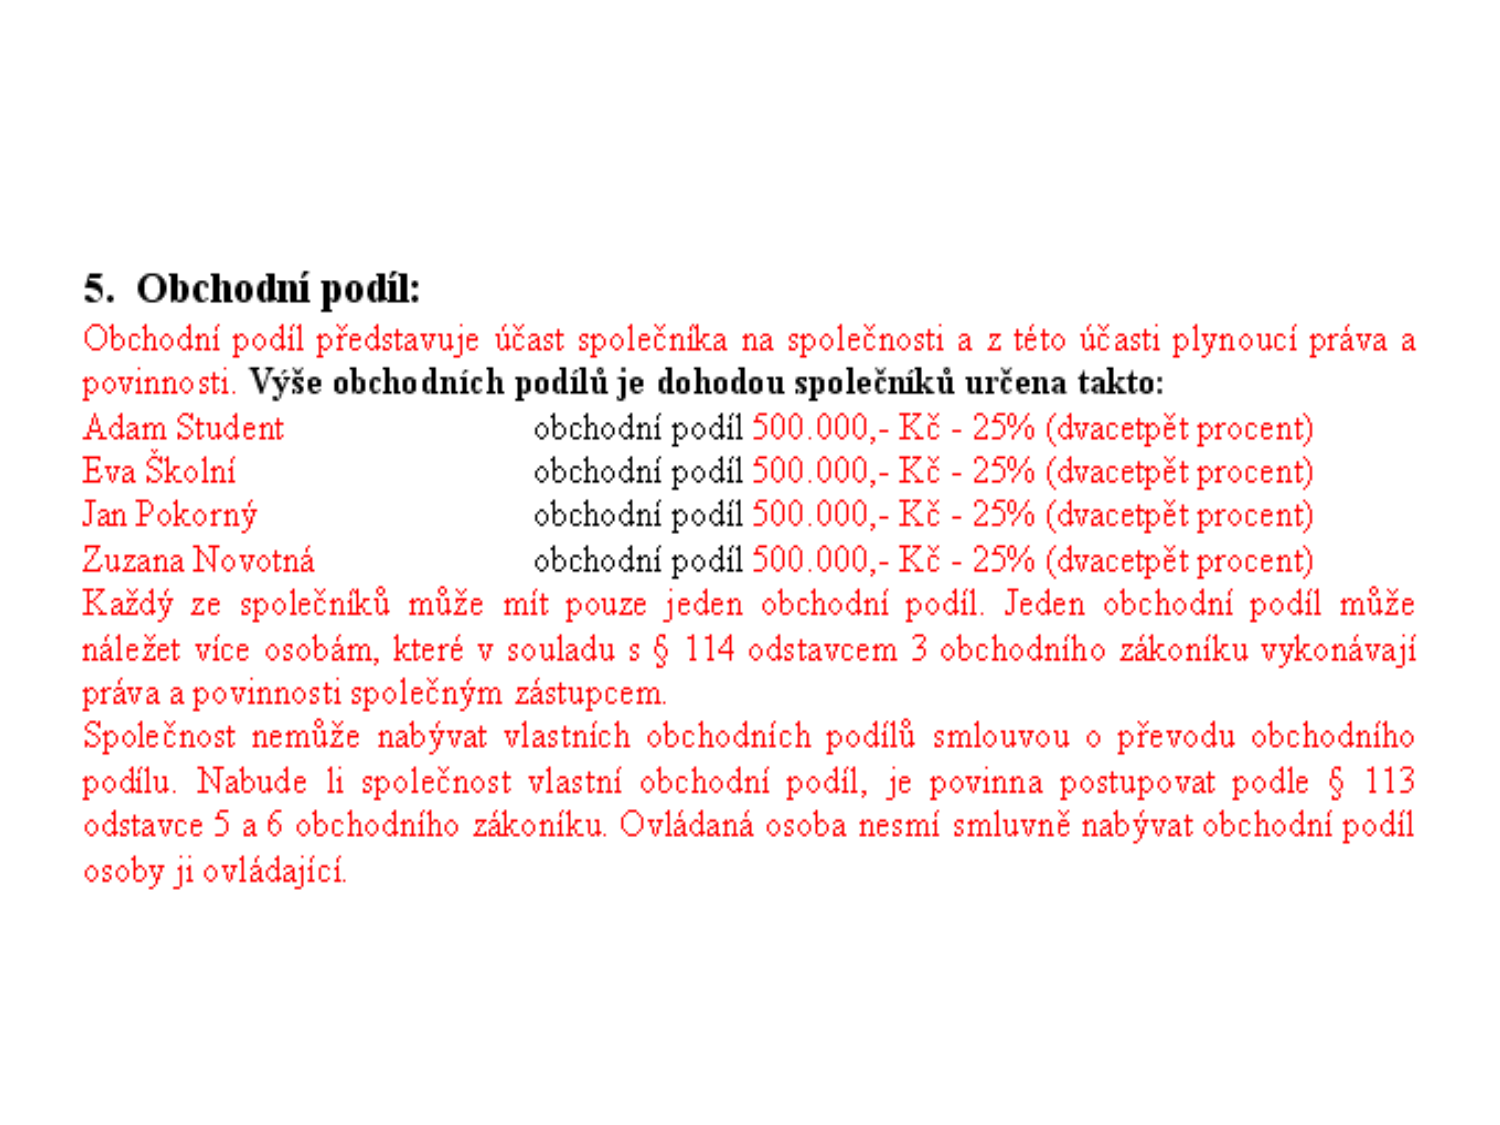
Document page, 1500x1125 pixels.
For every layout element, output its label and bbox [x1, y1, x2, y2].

picture [0, 187, 1500, 938]
